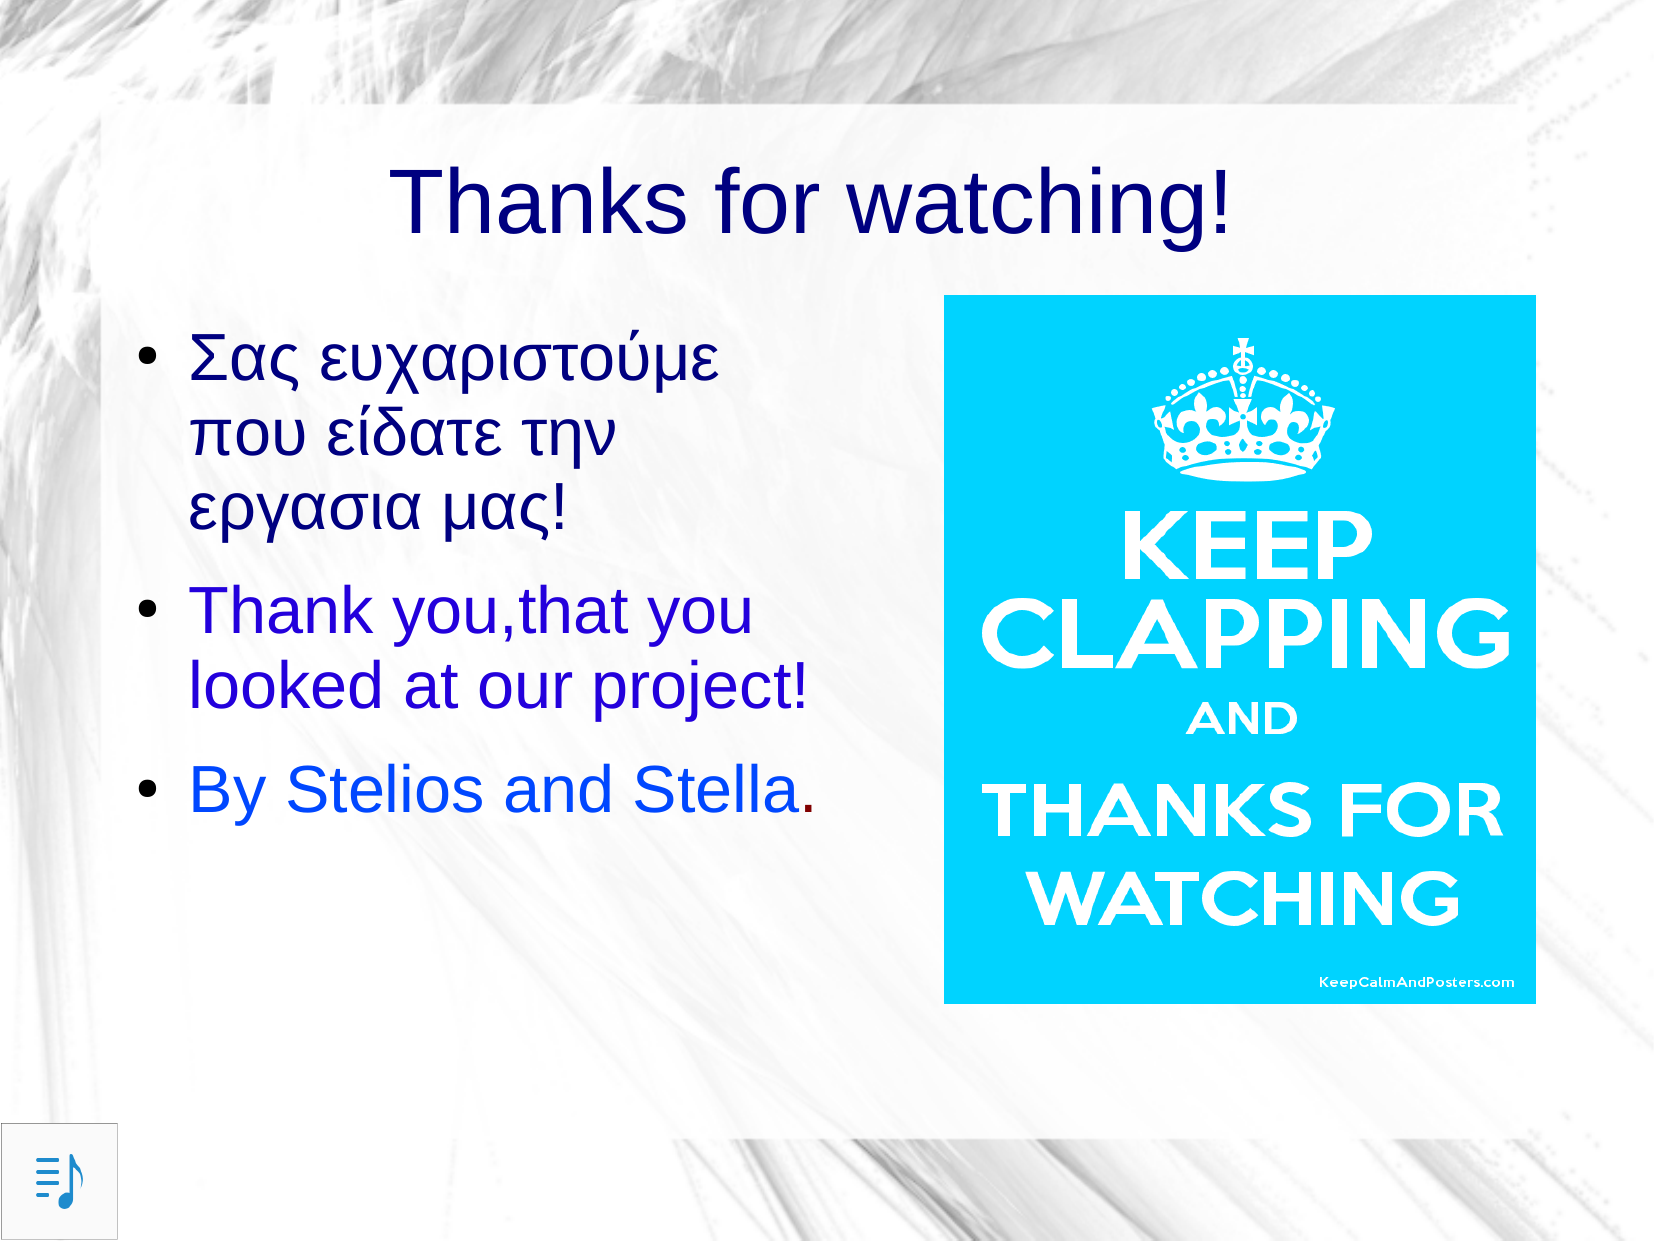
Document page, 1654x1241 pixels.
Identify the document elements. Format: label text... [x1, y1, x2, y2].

title Thanks for watching! [118, 118, 1506, 287]
list Σας ευχαριστούμε που είδατε την εργασια μας! Thank you,that you looked at our project! By Stelios and Stella. [117, 319, 827, 945]
text_box [0, 1122, 119, 1241]
picture [0, 0, 1654, 1241]
